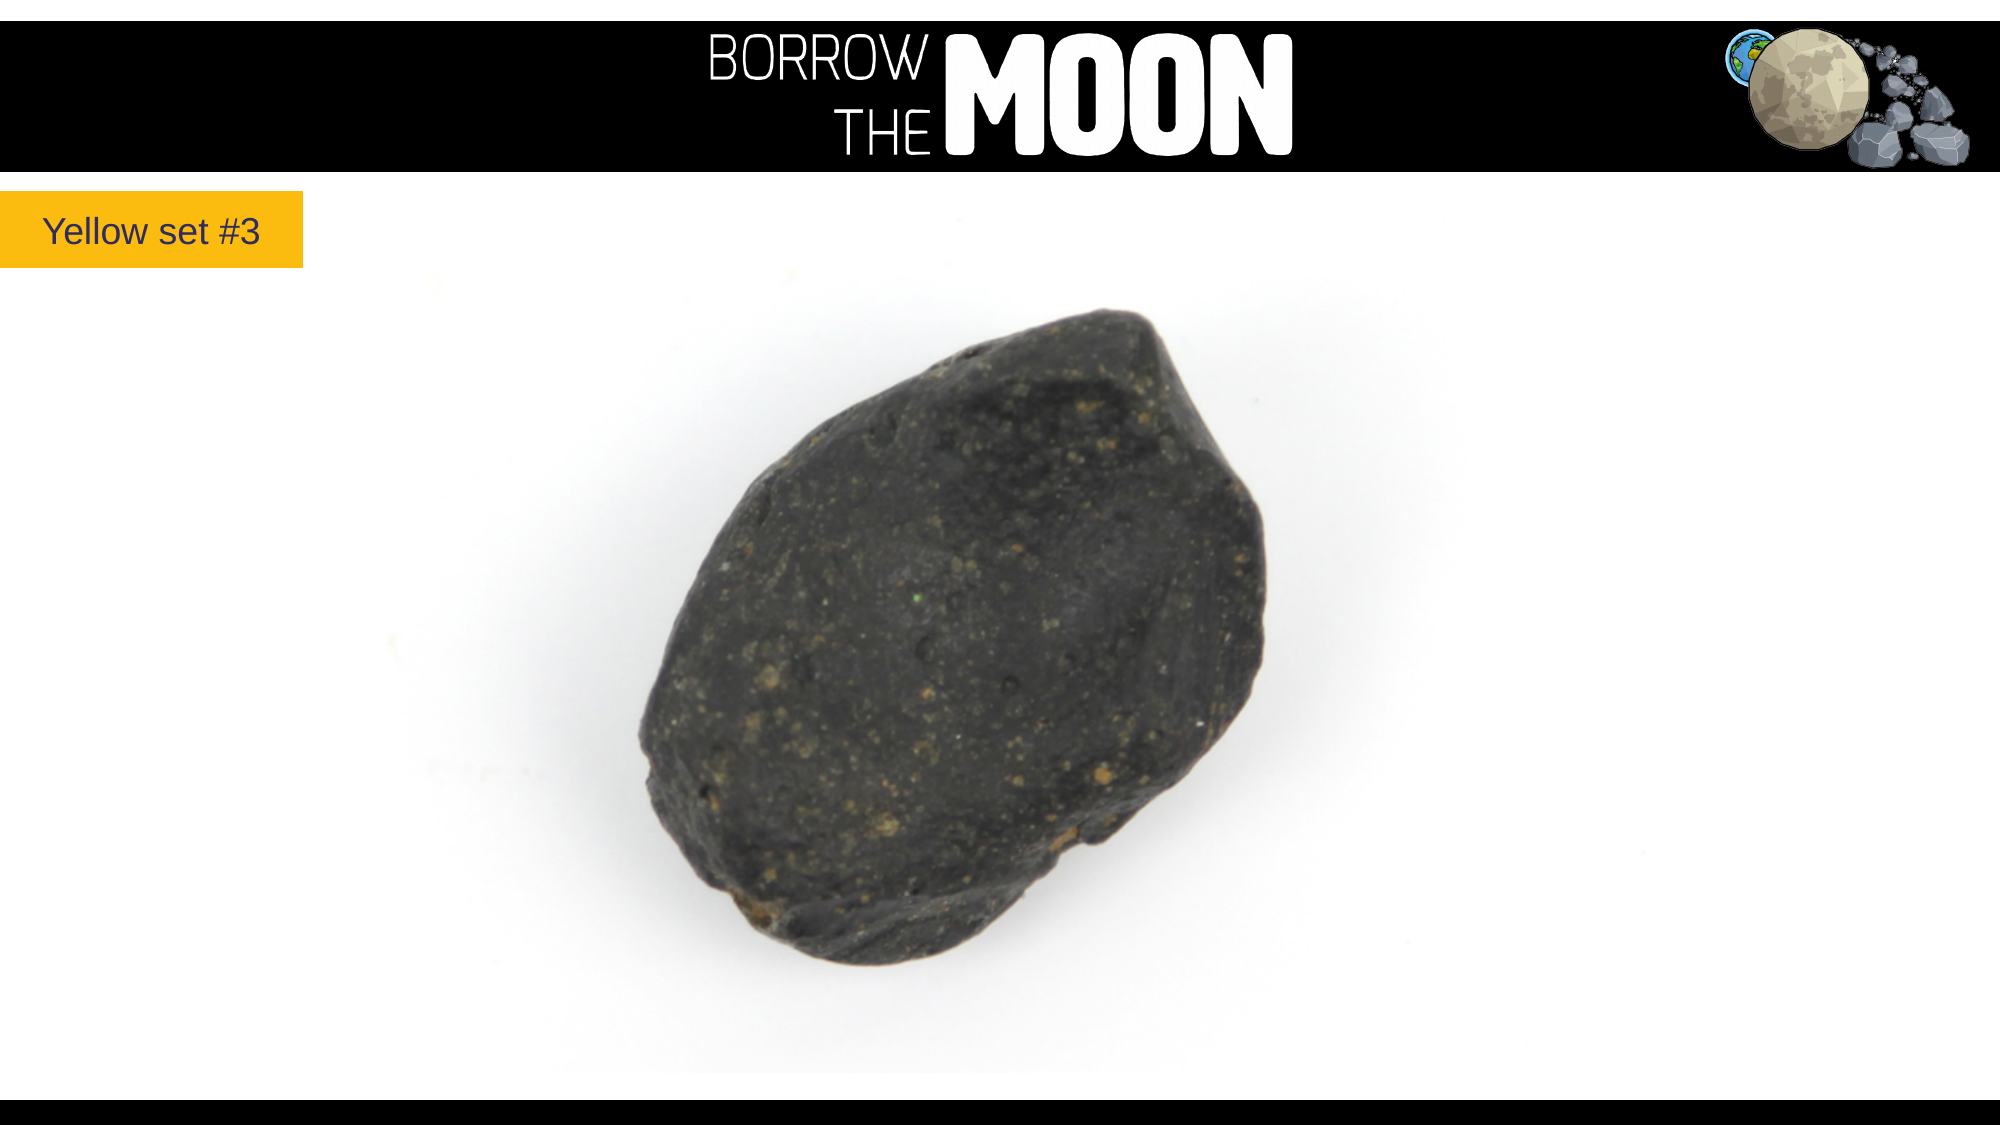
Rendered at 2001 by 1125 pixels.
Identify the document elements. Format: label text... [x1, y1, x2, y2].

text_box Yellow set #3 [0, 191, 303, 268]
picture [348, 203, 1652, 1073]
